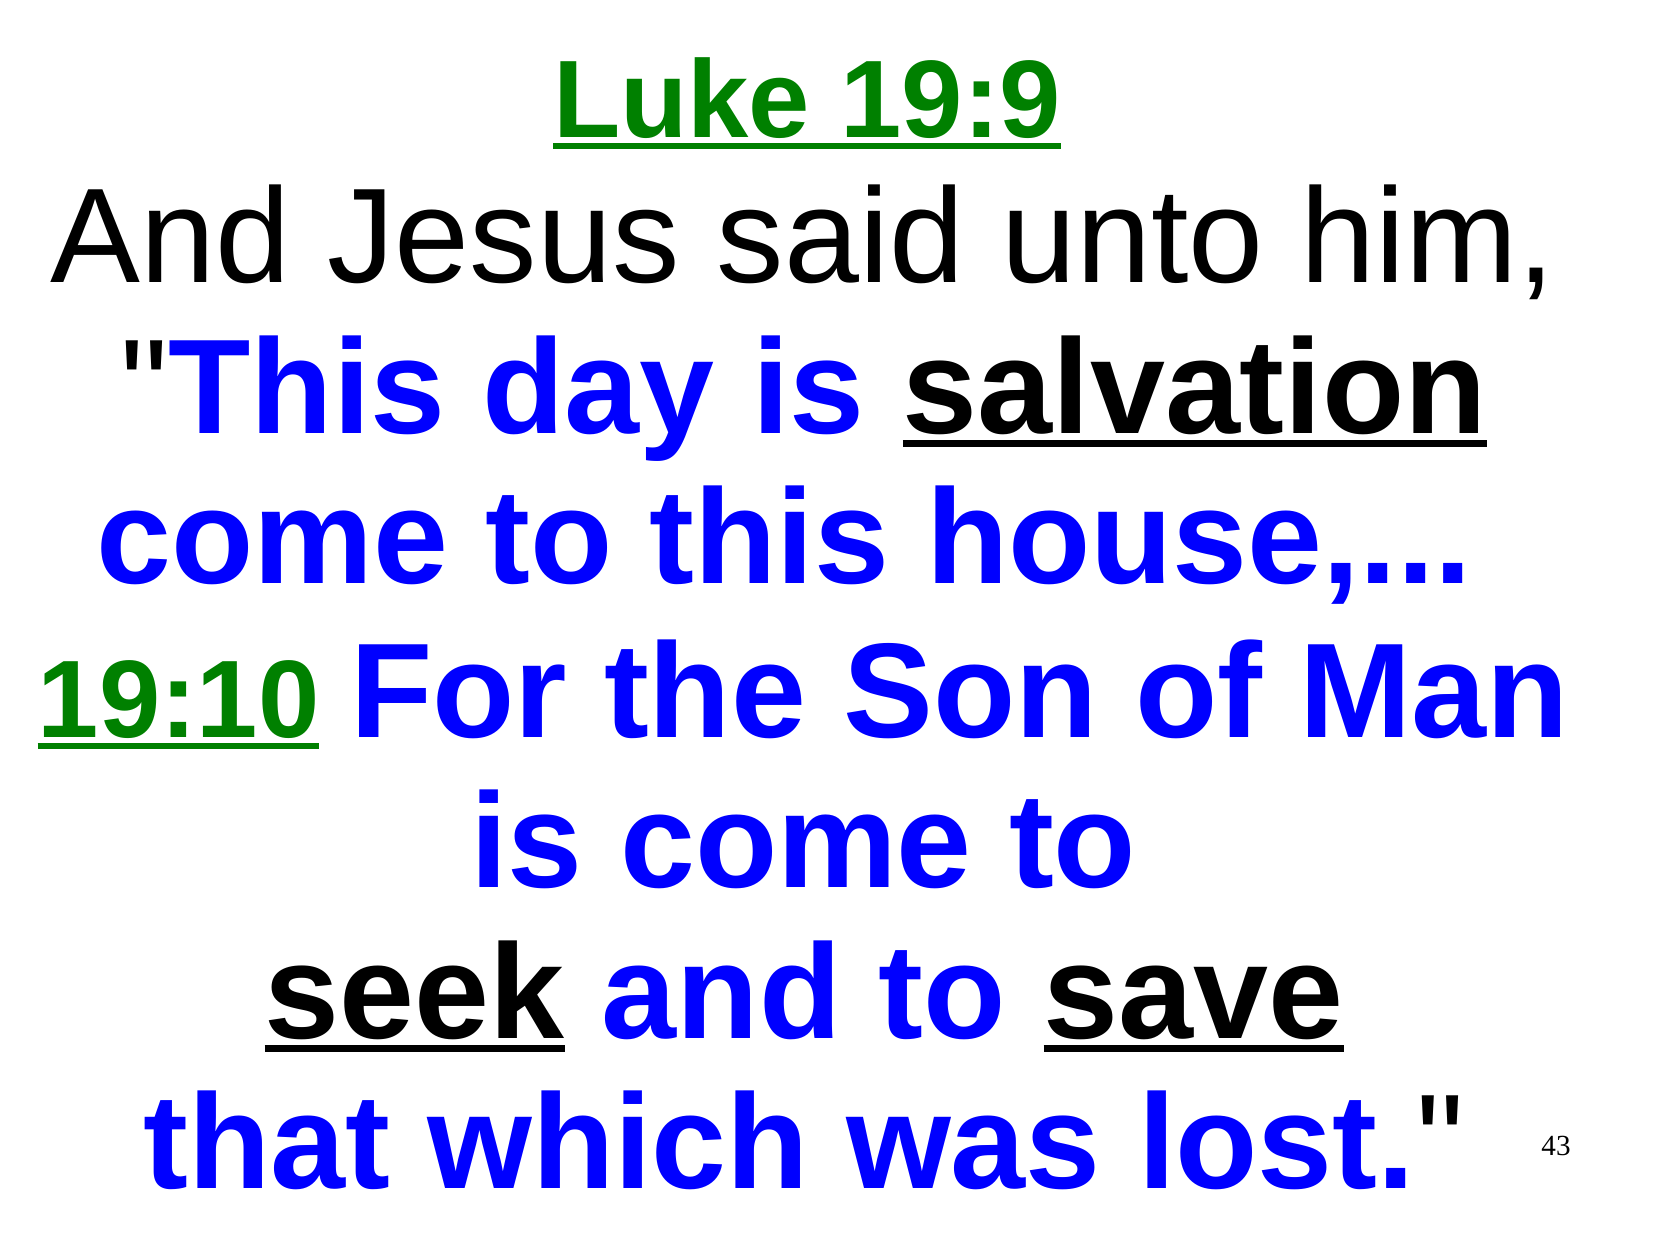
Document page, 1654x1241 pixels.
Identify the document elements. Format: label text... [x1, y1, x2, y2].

list Luke 19:9 And Jesus said unto him, "This day is salvation come to this house,... 19:10 For the Son of Man is come to seek and to save that which was lost." [37, 37, 1613, 1238]
